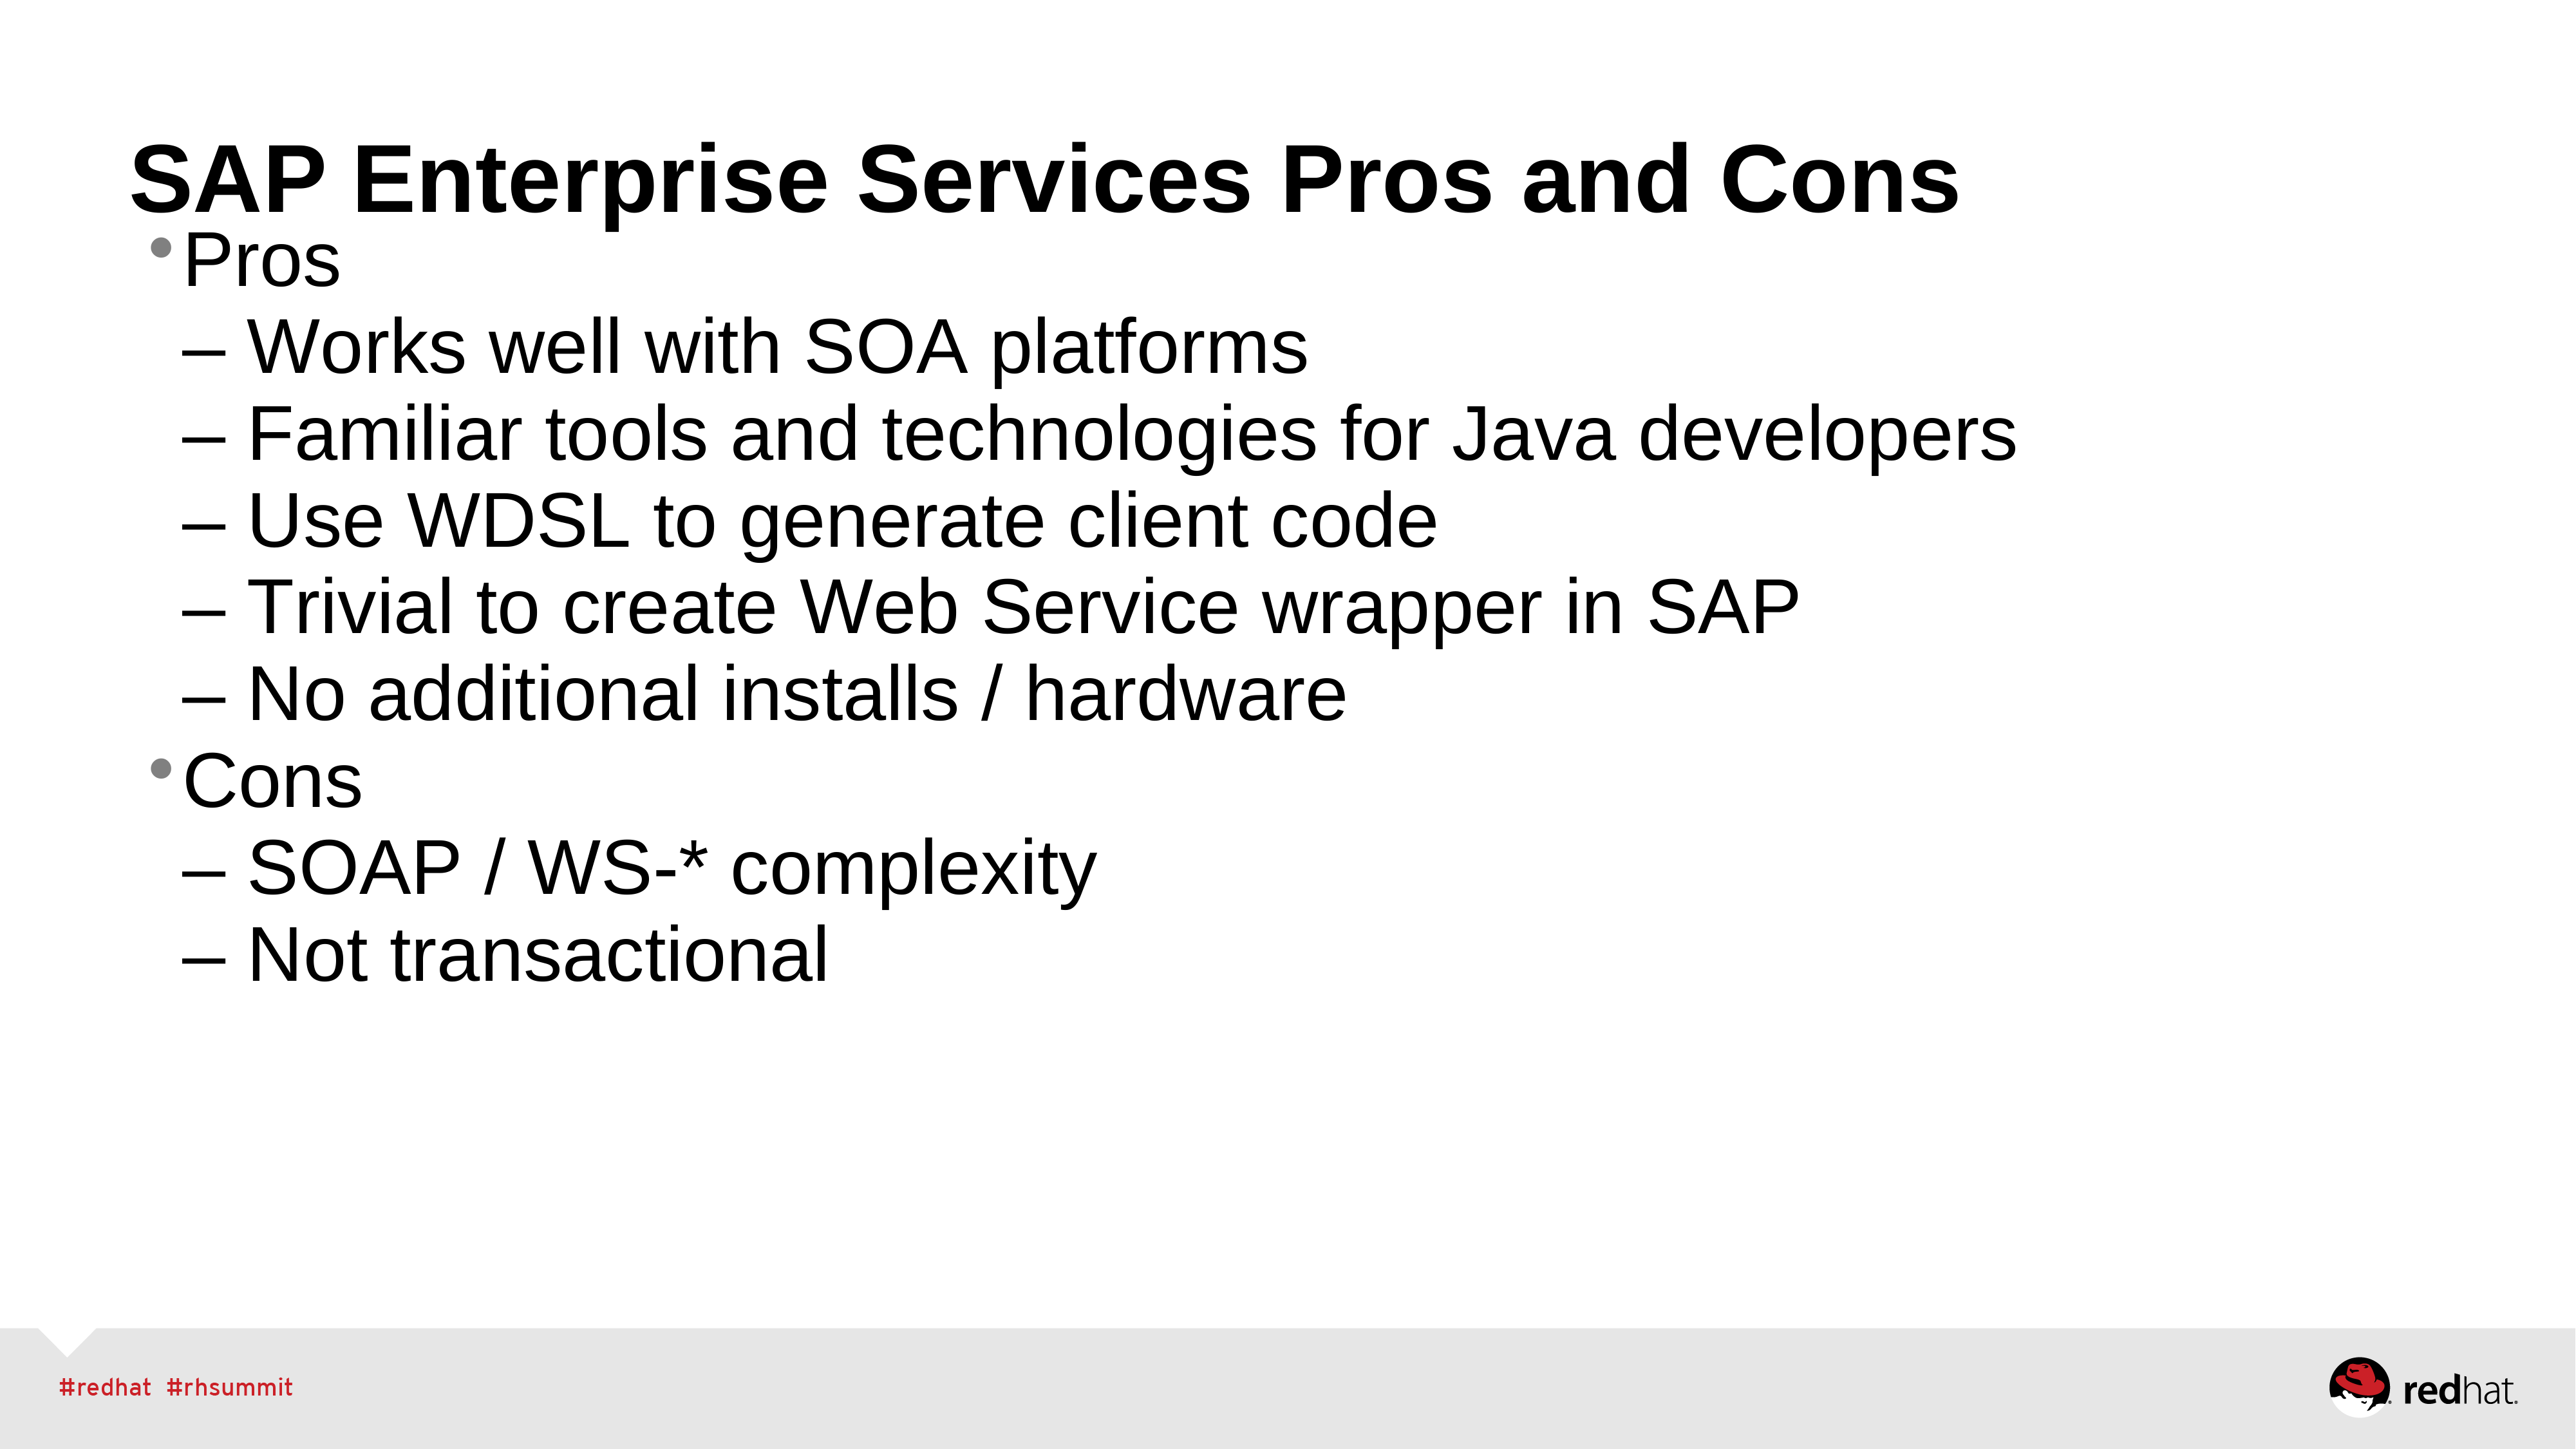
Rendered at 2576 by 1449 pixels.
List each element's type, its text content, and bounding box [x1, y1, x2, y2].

text_box Pros – Works well with SOA platforms – Familiar tools and technologies for Java developers – Use WDSL to generate client code – Trivial to create Web Service wrapper in SAP – No additional installs / hardware Cons – SOAP / WS-* complexity – Not transactional [127, 212, 2576, 1294]
title SAP Enterprise Services Pros and Cons [128, 57, 2447, 212]
picture [0, 0, 2575, 1449]
